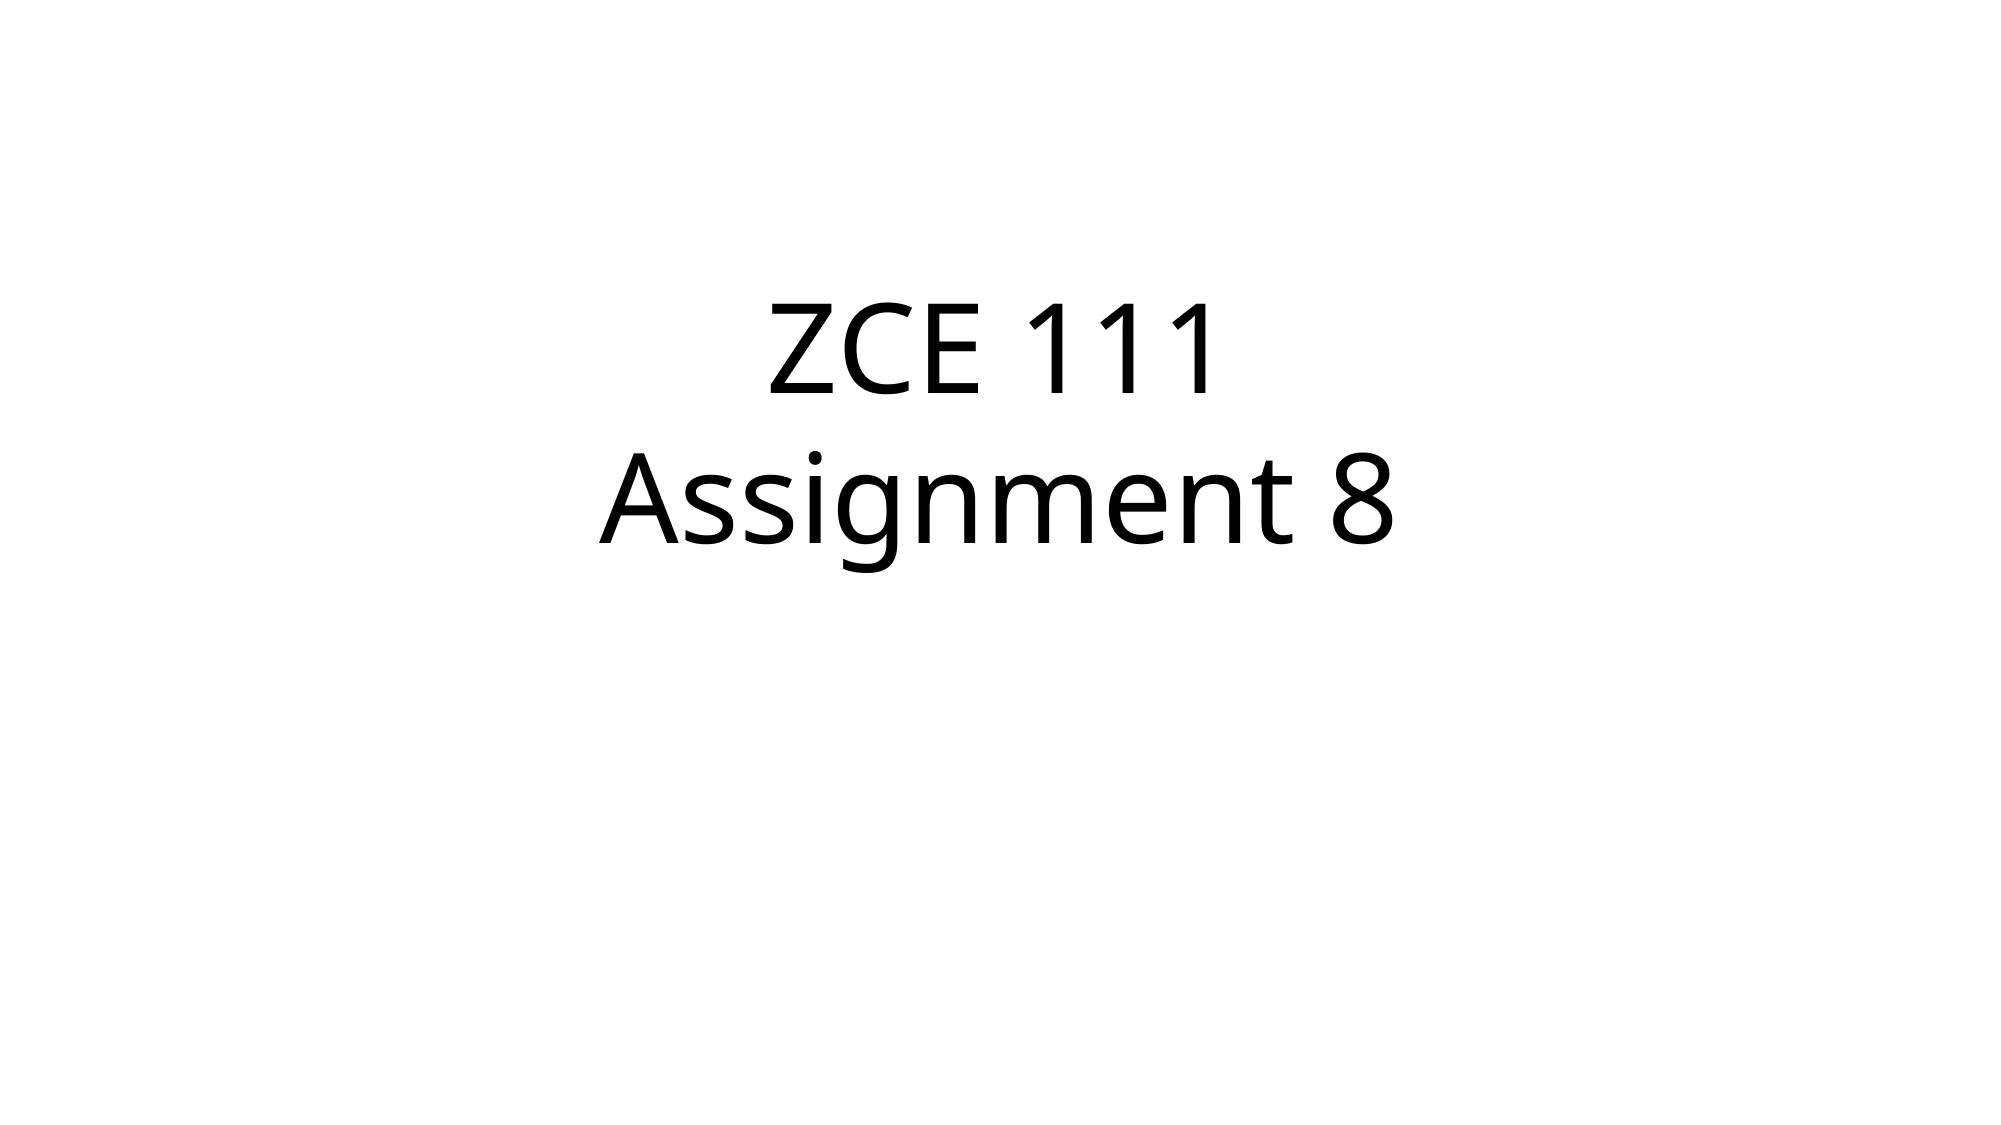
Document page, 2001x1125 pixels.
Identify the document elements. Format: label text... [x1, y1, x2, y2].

text_box ZCE 111 Assignment 8 [249, 184, 1750, 576]
